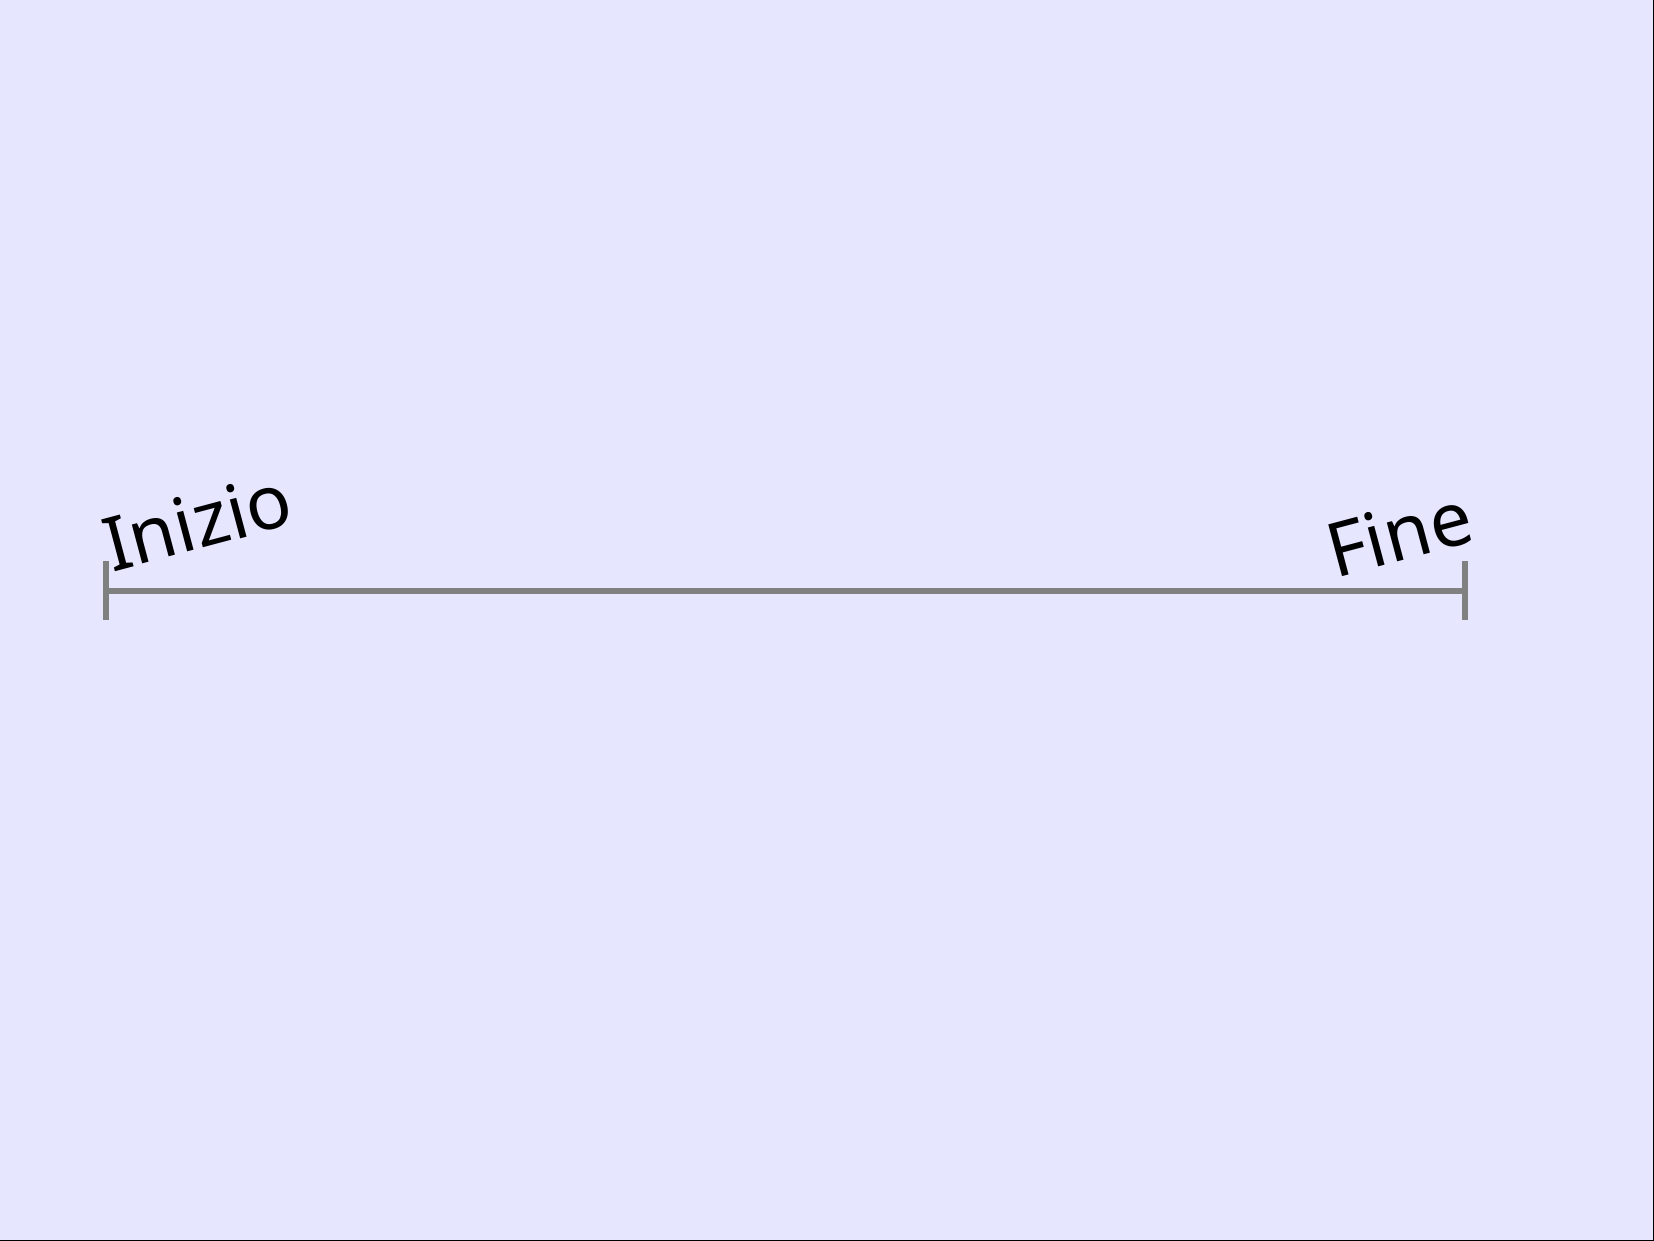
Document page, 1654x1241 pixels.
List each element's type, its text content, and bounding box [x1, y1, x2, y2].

text_box Fine [1298, 436, 1557, 609]
text_box Inizio [75, 430, 368, 731]
text_box [0, 0, 1654, 1241]
